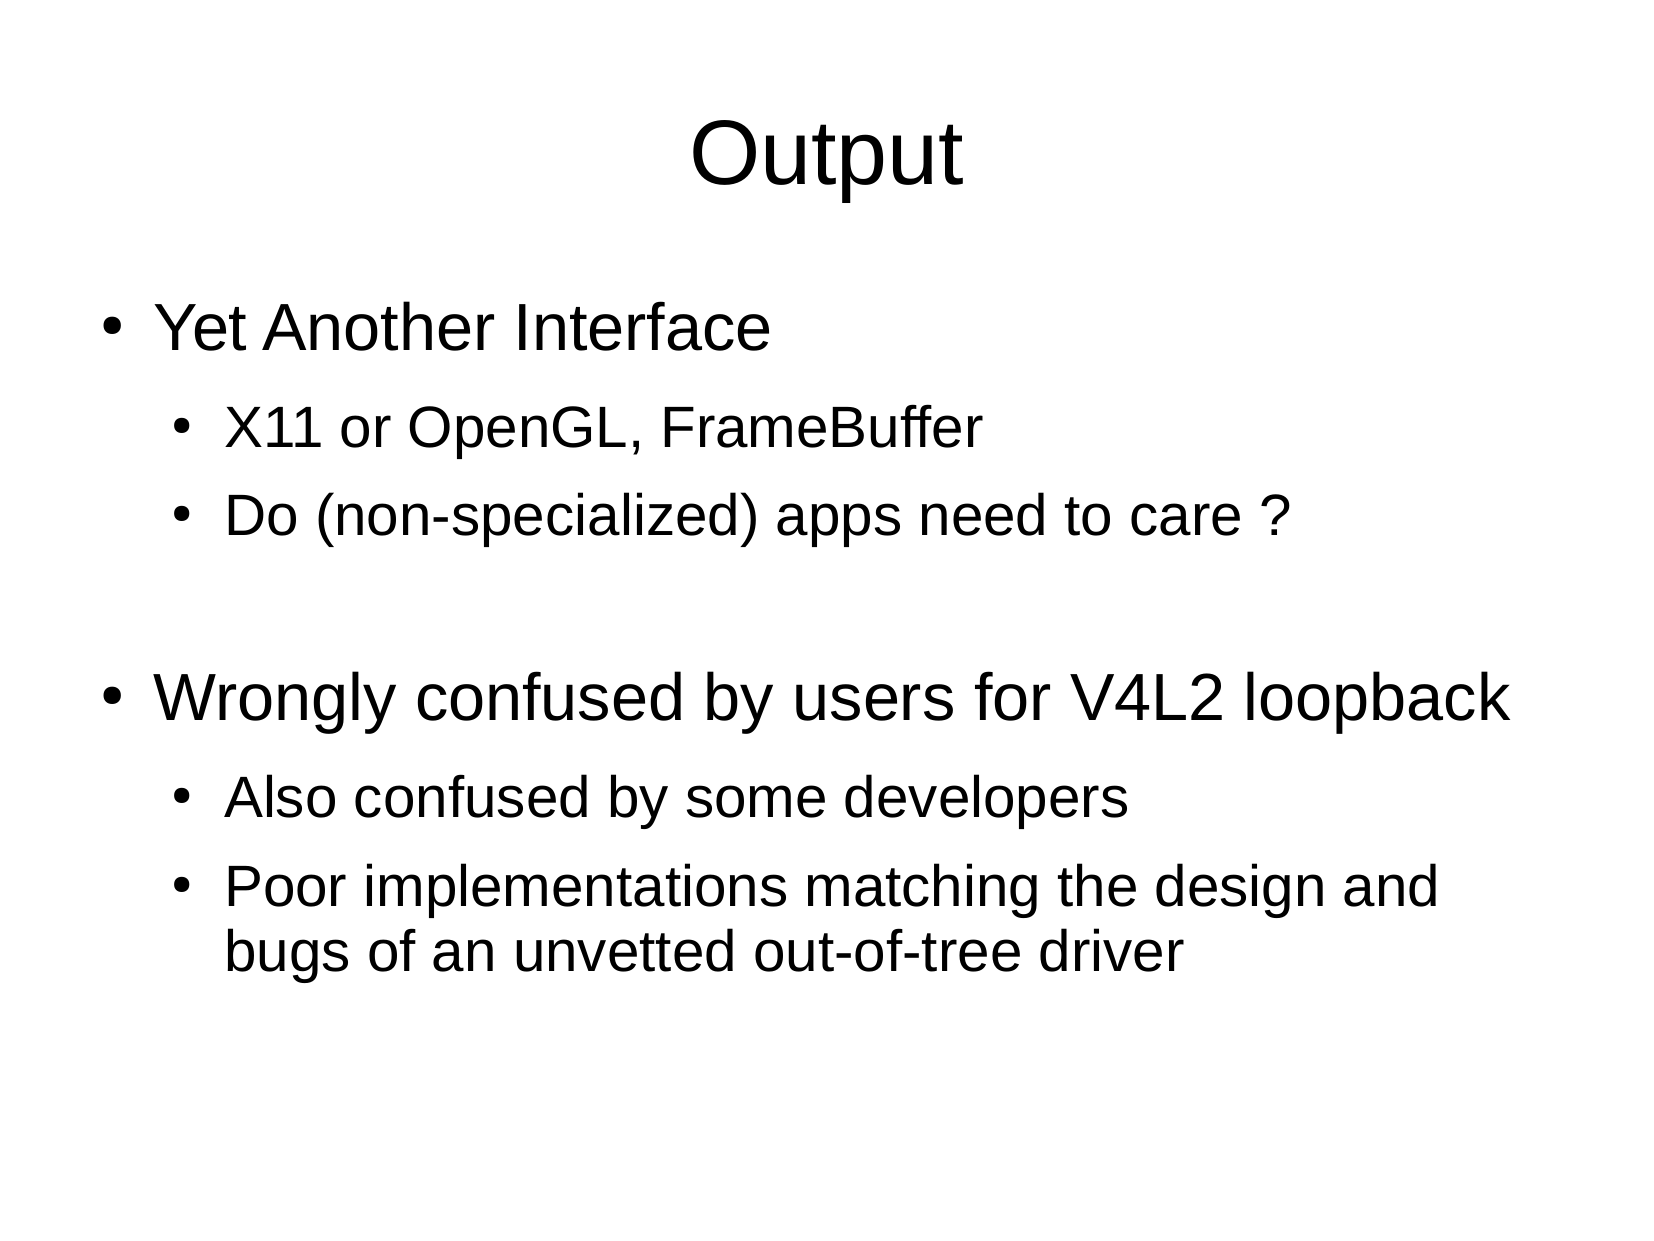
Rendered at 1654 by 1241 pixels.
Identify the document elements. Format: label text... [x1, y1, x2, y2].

title Output [82, 56, 1571, 250]
list Yet Another Interface X11 or OpenGL, FrameBuffer Do (non-specialized) apps need to care ? Wrongly confused by users for V4L2 loopback Also confused by some developers Poor implementations matching the design and bugs of an unvetted out-of-tree driver [82, 290, 1571, 1109]
